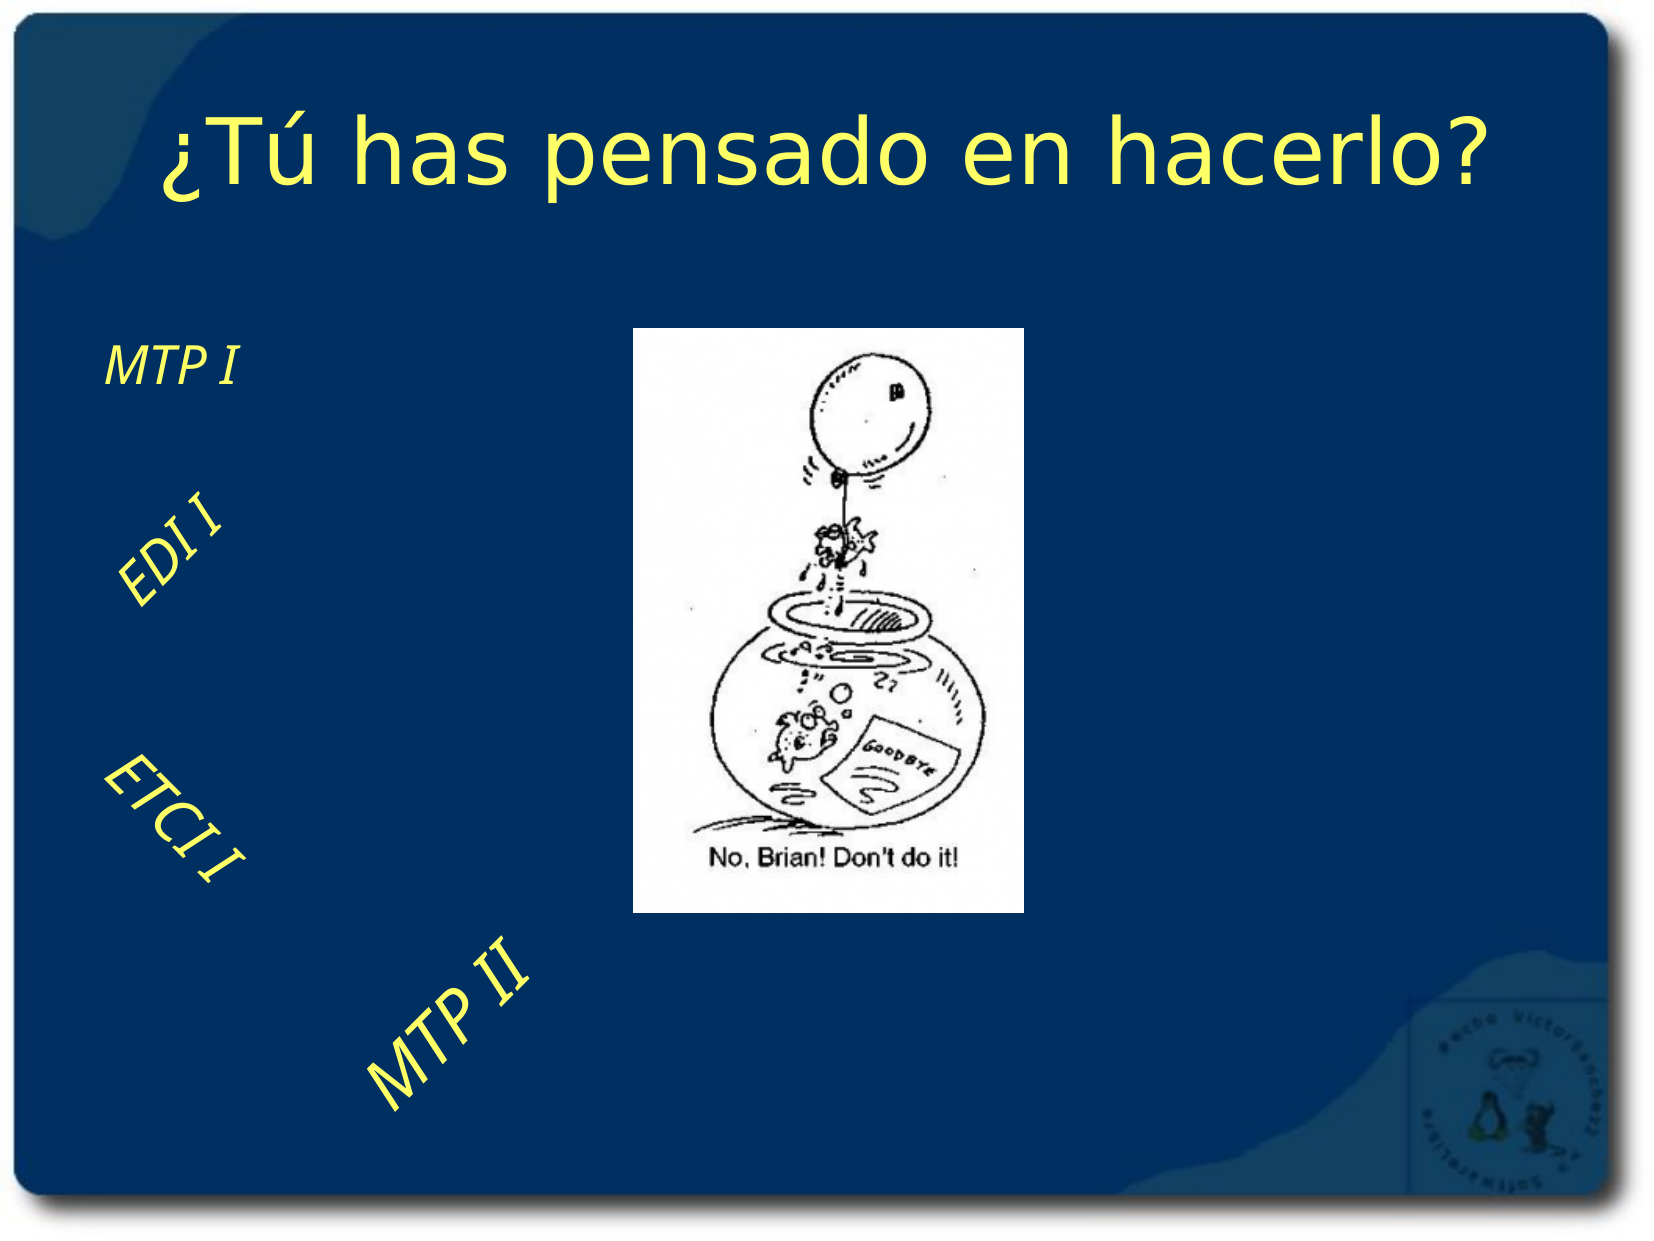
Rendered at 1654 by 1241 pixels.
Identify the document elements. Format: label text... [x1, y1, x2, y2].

text_box EDI I [80, 442, 281, 643]
text_box MTP I [88, 318, 281, 415]
text_box ETCI I [67, 714, 308, 955]
picture [0, 0, 1654, 1241]
text_box MTP II [324, 875, 601, 1152]
title ¿Tú has pensado en hacerlo? [82, 56, 1571, 250]
